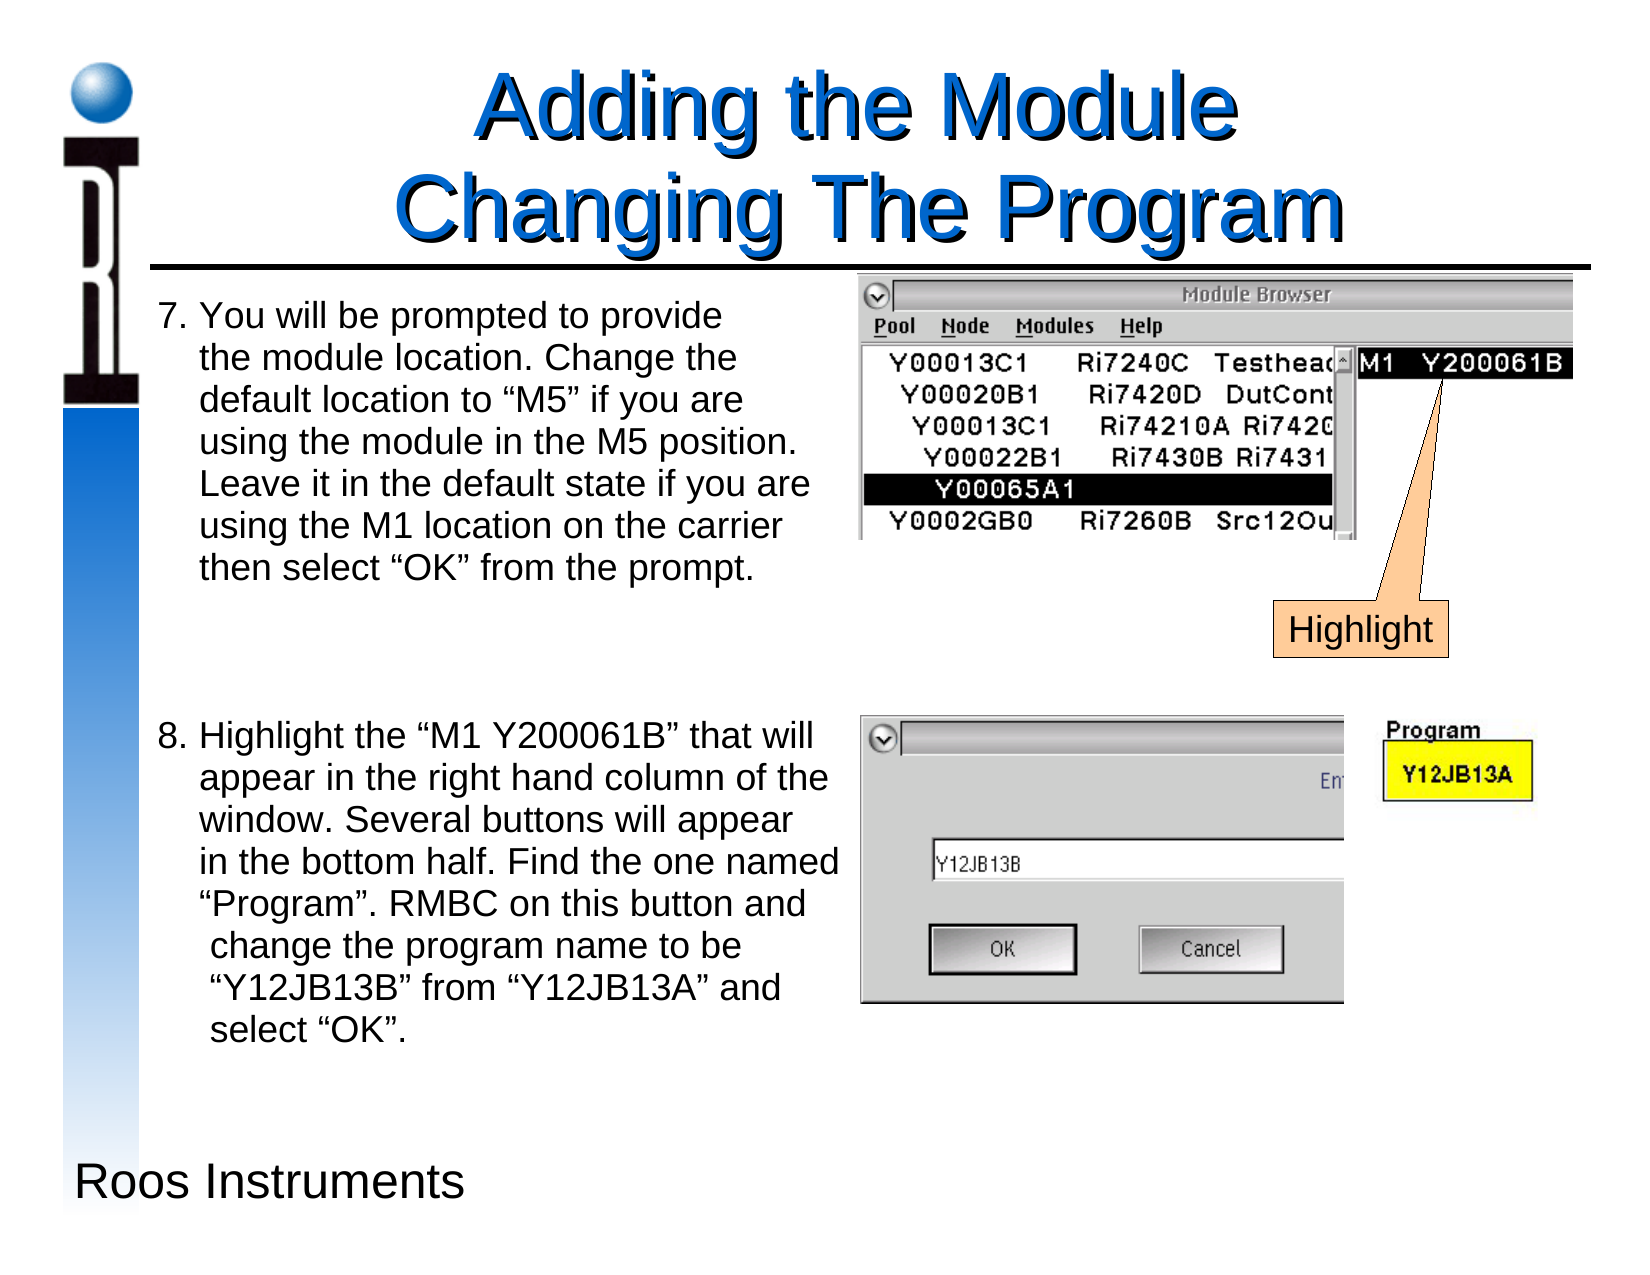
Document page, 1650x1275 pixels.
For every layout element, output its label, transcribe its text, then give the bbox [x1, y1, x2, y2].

picture [857, 273, 1573, 540]
text_box 7. You will be prompted to provide the module location. Change the default location to “M5” if you are using the module in the M5 position. Leave it in the default state if you are using the M1 location on the carrier then select “OK” from the prompt. 8. Highlight the “M1 Y200061B” that will appear in the right hand column of the window. Several buttons will appear in the bottom half. Find the one named “Program”. RMBC on this button and change the program name to be “Y12JB13B” from “Y12JB13A” and select “OK”. [142, 287, 866, 1231]
title Adding the Module Changing The Program [147, 53, 1591, 259]
picture [860, 715, 1344, 1004]
text_box Highlight [1273, 377, 1449, 658]
picture [1369, 710, 1552, 824]
picture [59, 59, 144, 411]
